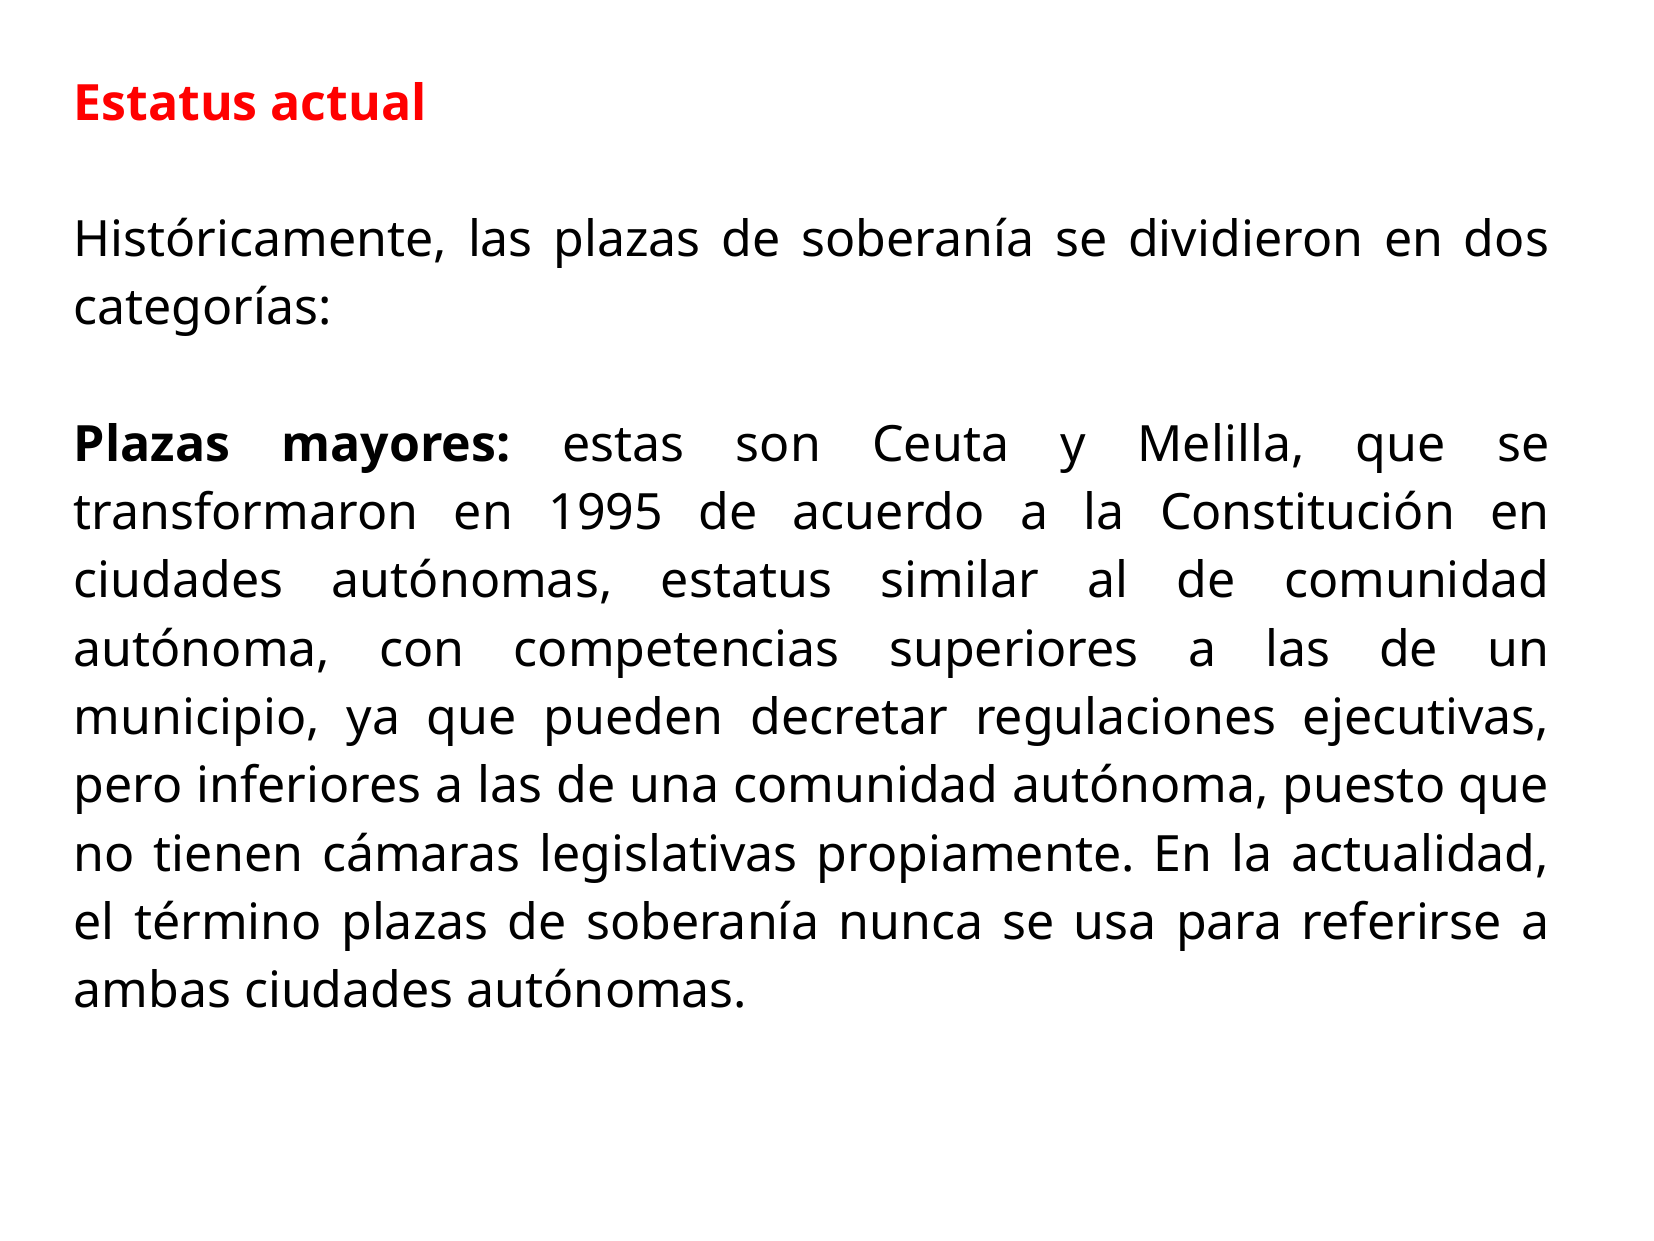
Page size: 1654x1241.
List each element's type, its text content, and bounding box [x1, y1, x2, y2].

text_box Estatus actual Históricamente, las plazas de soberanía se dividieron en dos categorías: Plazas mayores: estas son Ceuta y Melilla, que se transformaron en 1995 de acuerdo a la Constitución en ciudades autónomas, estatus similar al de comunidad autónoma, con competencias superiores a las de un municipio, ya que pueden decretar regulaciones ejecutivas, pero inferiores a las de una comunidad autónoma, puesto que no tienen cámaras legislativas propiamente. En la actualidad, el término plazas de soberanía nunca se usa para referirse a ambas ciudades autónomas. [59, 59, 1565, 802]
